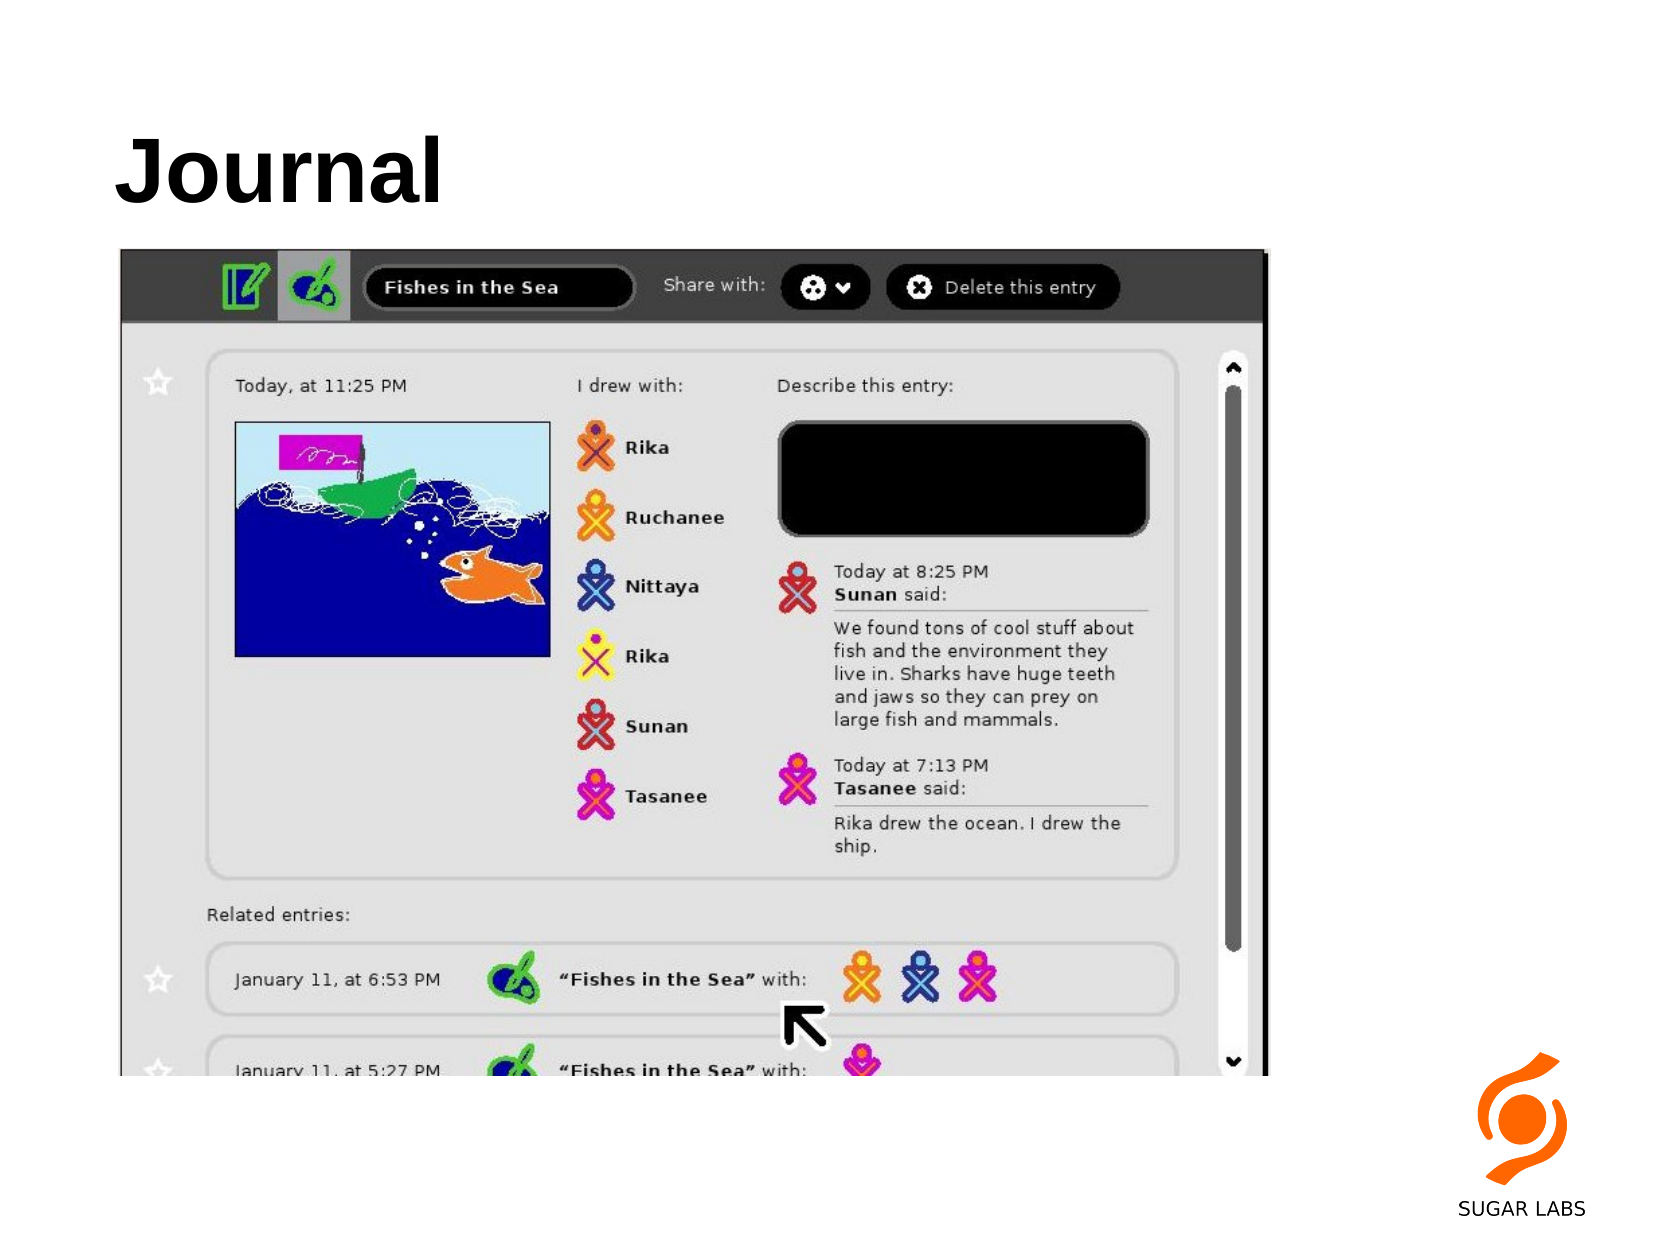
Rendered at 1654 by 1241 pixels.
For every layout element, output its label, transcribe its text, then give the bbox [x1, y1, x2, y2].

picture [118, 248, 1271, 1076]
title Journal [114, 0, 1549, 338]
picture [1459, 1052, 1585, 1216]
